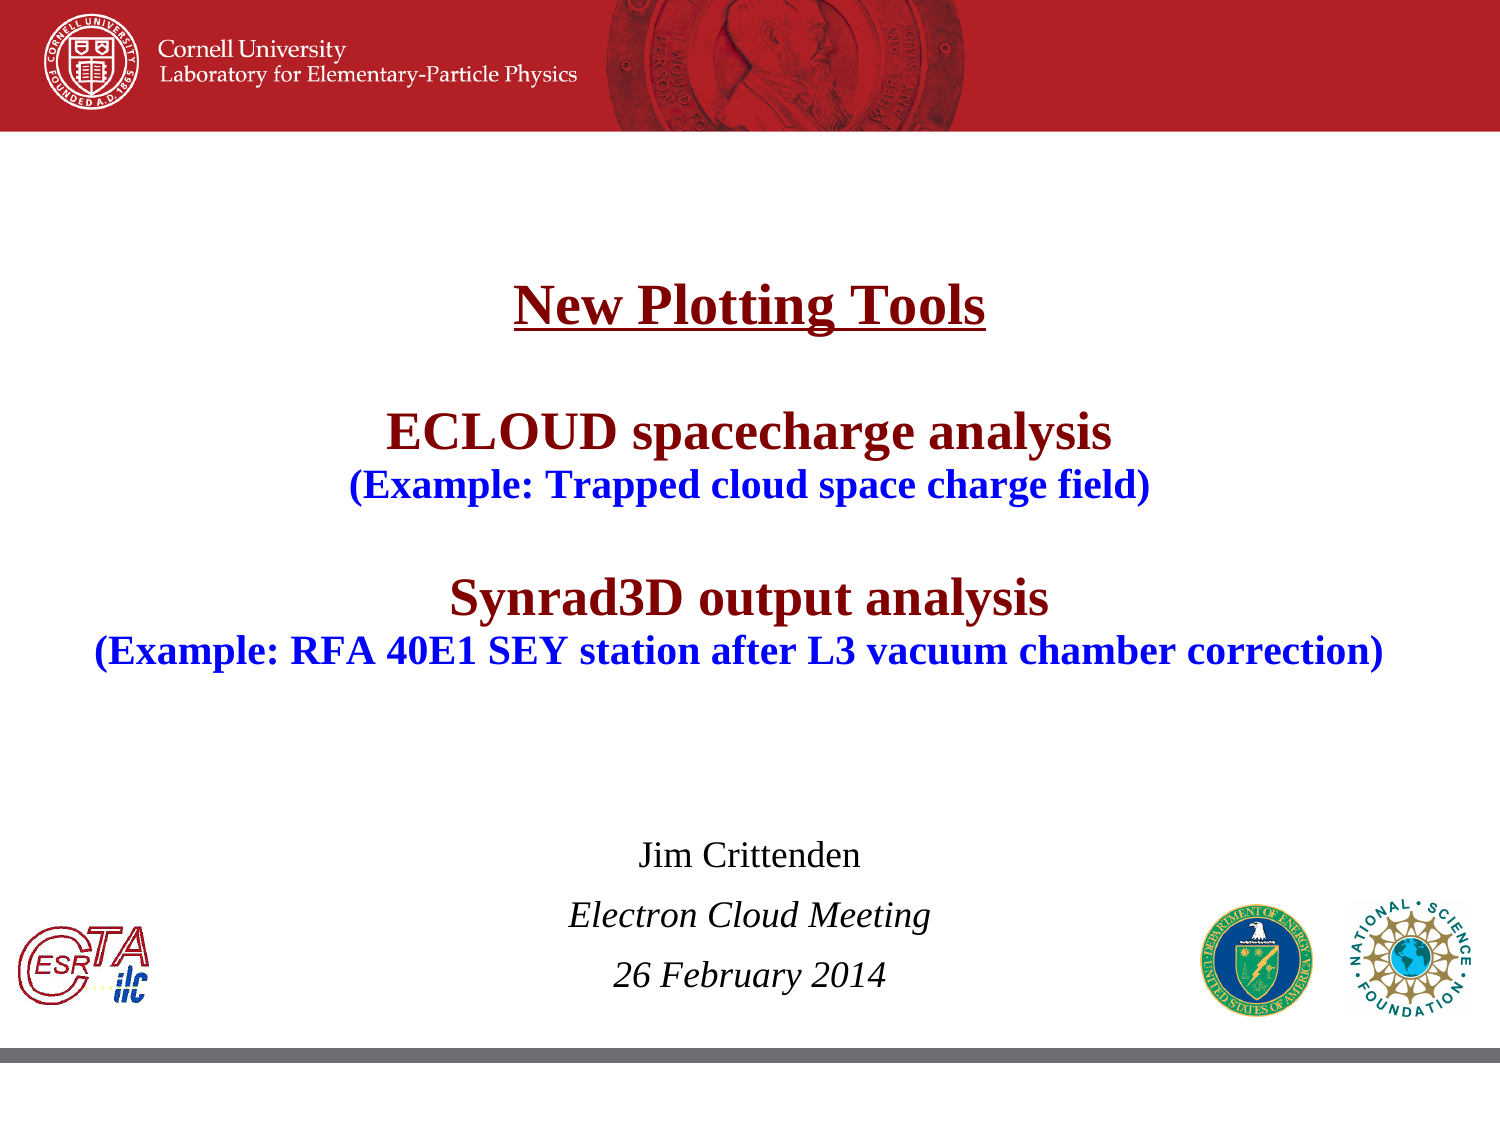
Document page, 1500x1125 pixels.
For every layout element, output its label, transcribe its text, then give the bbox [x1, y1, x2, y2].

picture [1200, 904, 1313, 1017]
title New Plotting Tools ECLOUD spacecharge analysis (Example: Trapped cloud space charge field) Synrad3D output analysis (Example: RFA 40E1 SEY station after L3 vacuum chamber correction) [0, 264, 1500, 682]
picture [0, 0, 1500, 132]
subtitle Jim Crittenden Electron Cloud Meeting 26 February 2014 [300, 825, 1201, 1002]
picture [8, 899, 151, 1036]
picture [1350, 899, 1471, 1017]
